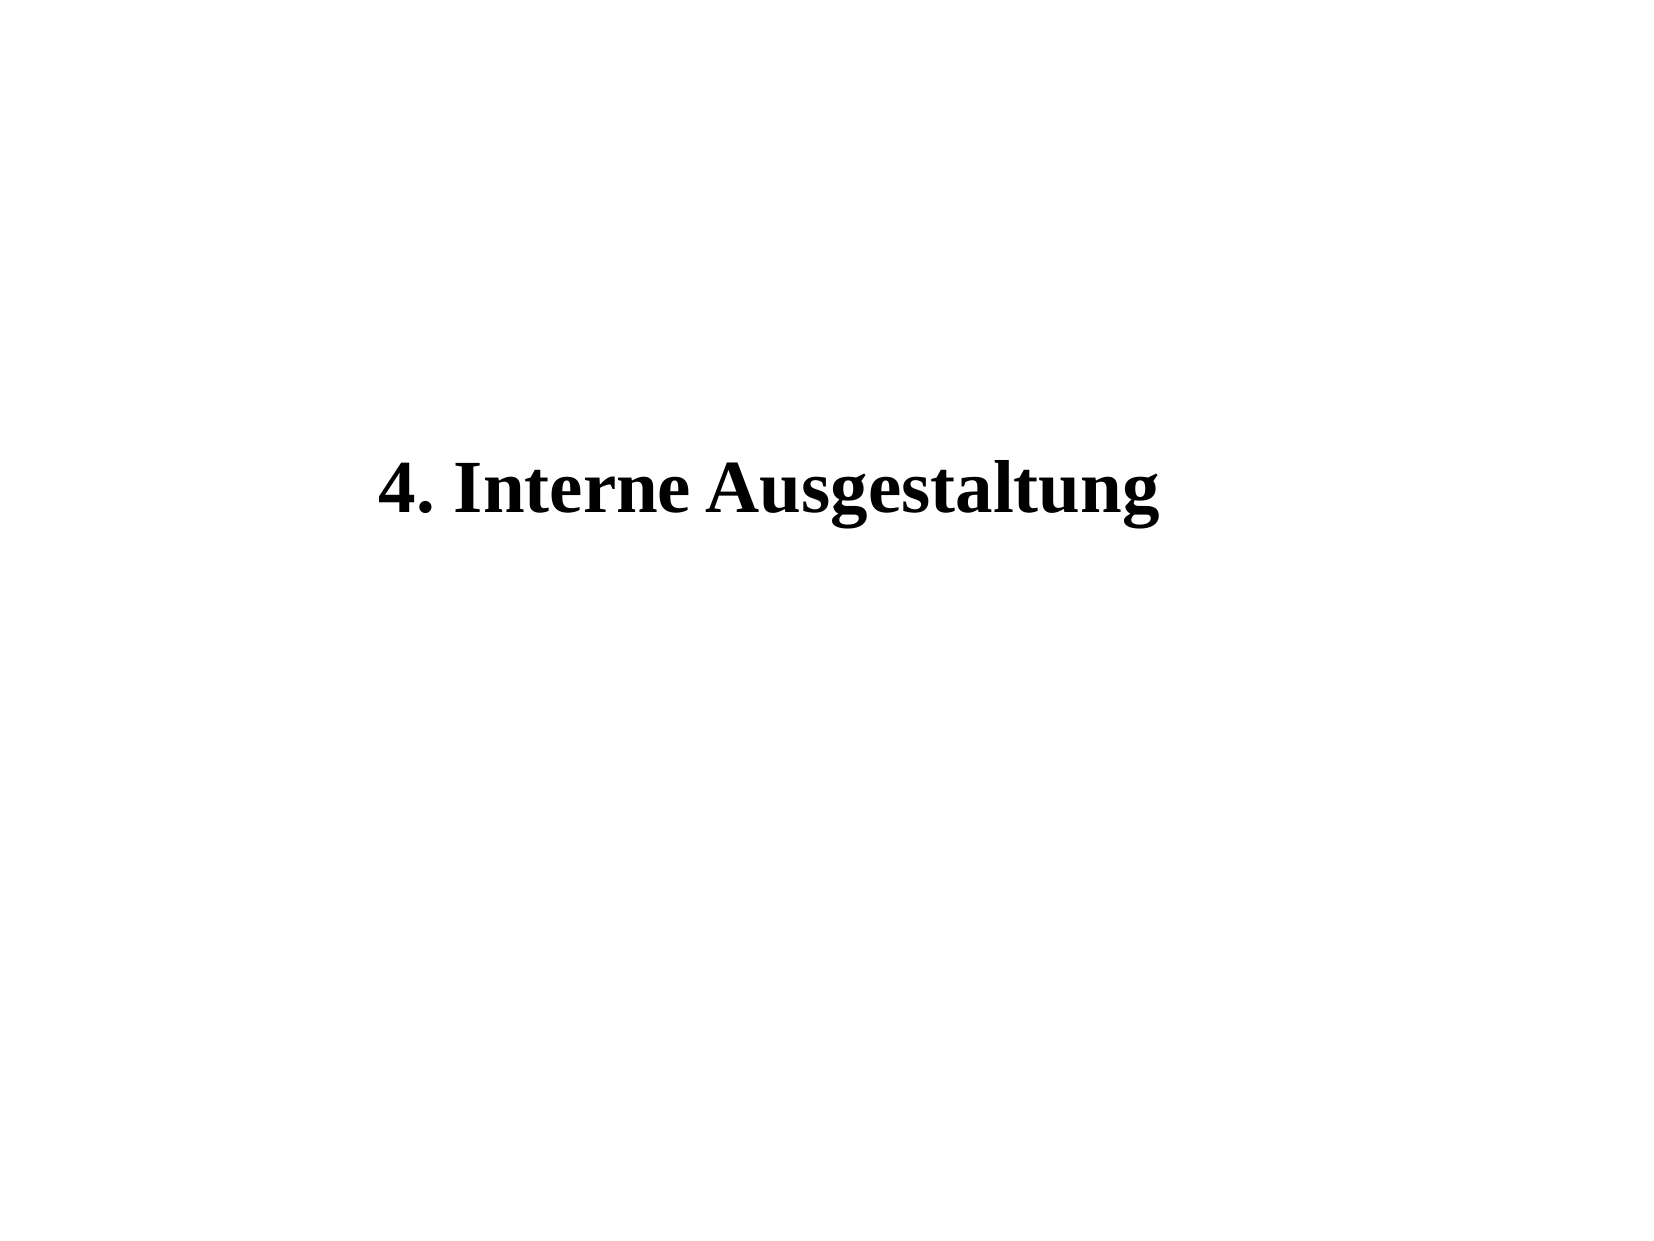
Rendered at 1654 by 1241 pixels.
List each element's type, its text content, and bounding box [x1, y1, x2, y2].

text_box 4. Interne Ausgestaltung [364, 438, 1306, 536]
